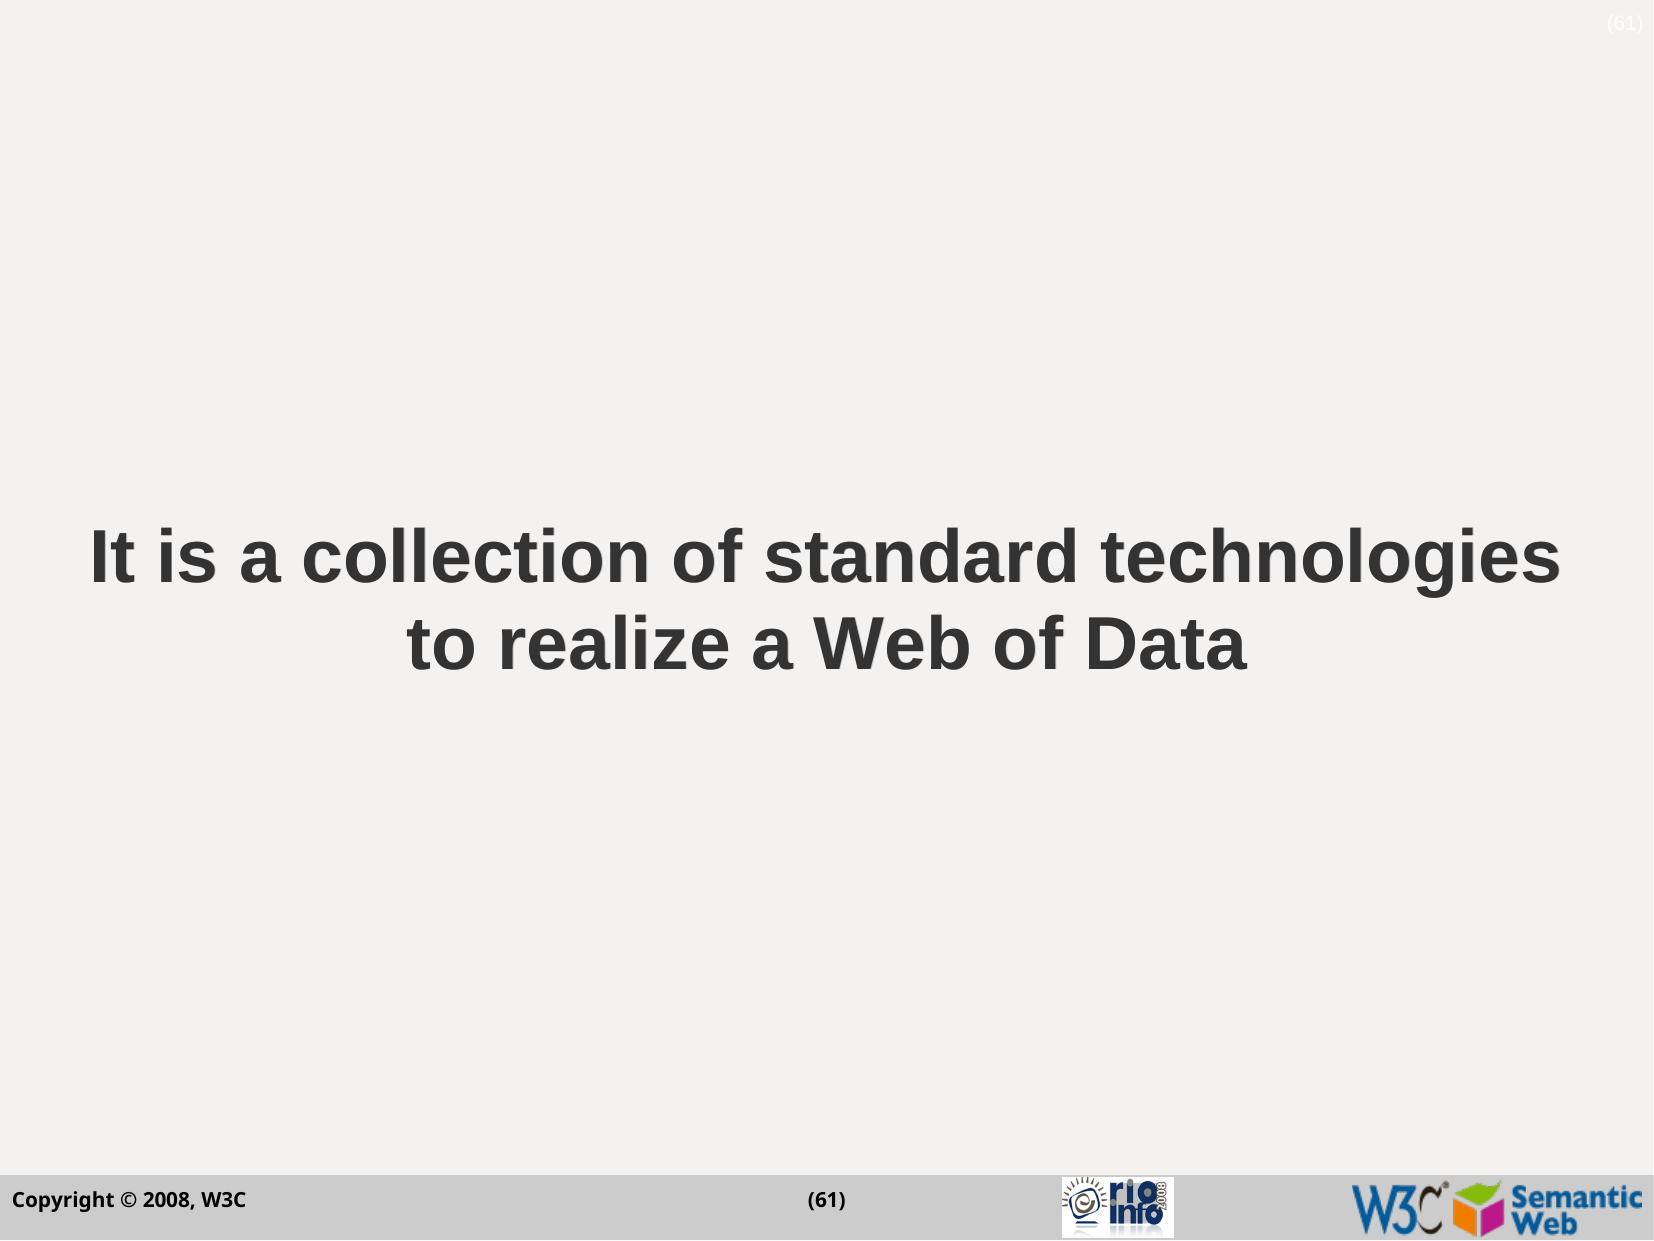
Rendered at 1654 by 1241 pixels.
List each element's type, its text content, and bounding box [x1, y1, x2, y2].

title It is a collection of standard technologies to realize a Web of Data [59, 512, 1595, 684]
picture [1352, 1178, 1642, 1237]
picture [1062, 1177, 1174, 1238]
